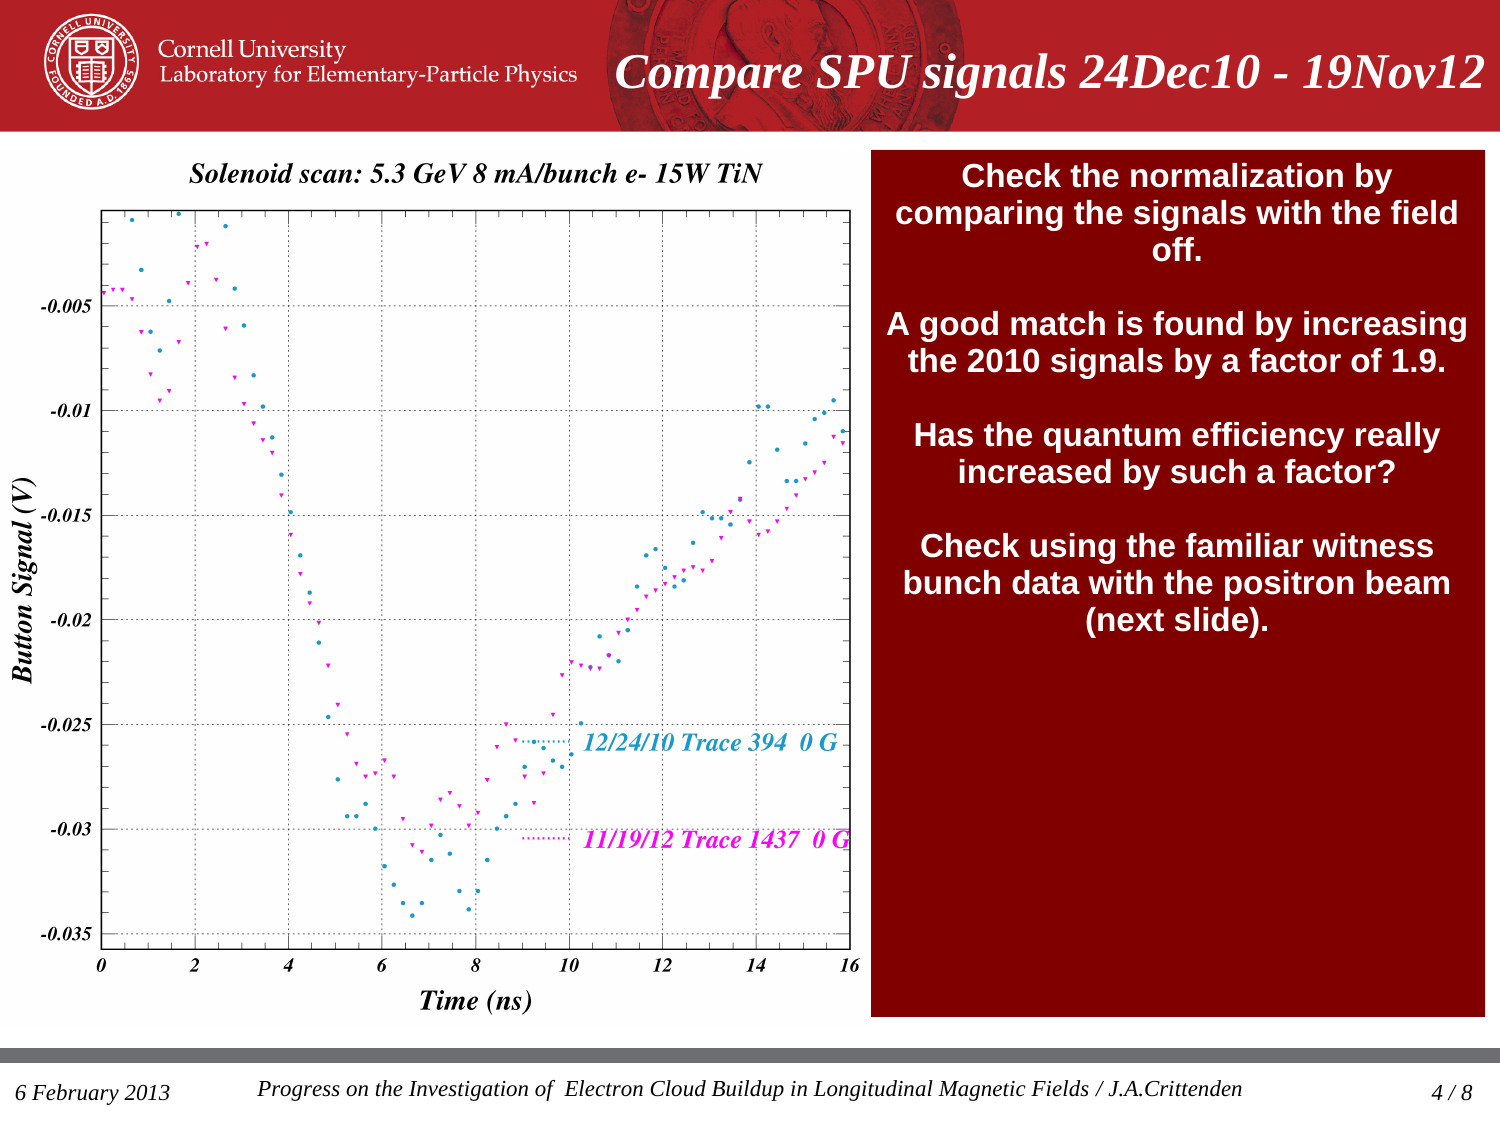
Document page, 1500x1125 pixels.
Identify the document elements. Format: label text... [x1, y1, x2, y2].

title Compare SPU signals 24Dec10 - 19Nov12 [600, 7, 1500, 136]
picture [0, 0, 1500, 132]
text_box Check the normalization by comparing the signals with the field off. A good match is found by increasing the 2010 signals by a factor of 1.9. Has the quantum efficiency really increased by such a factor? Check using the familiar witness bunch data with the positron beam (next slide). [871, 149, 1486, 1017]
picture [0, 149, 871, 1025]
